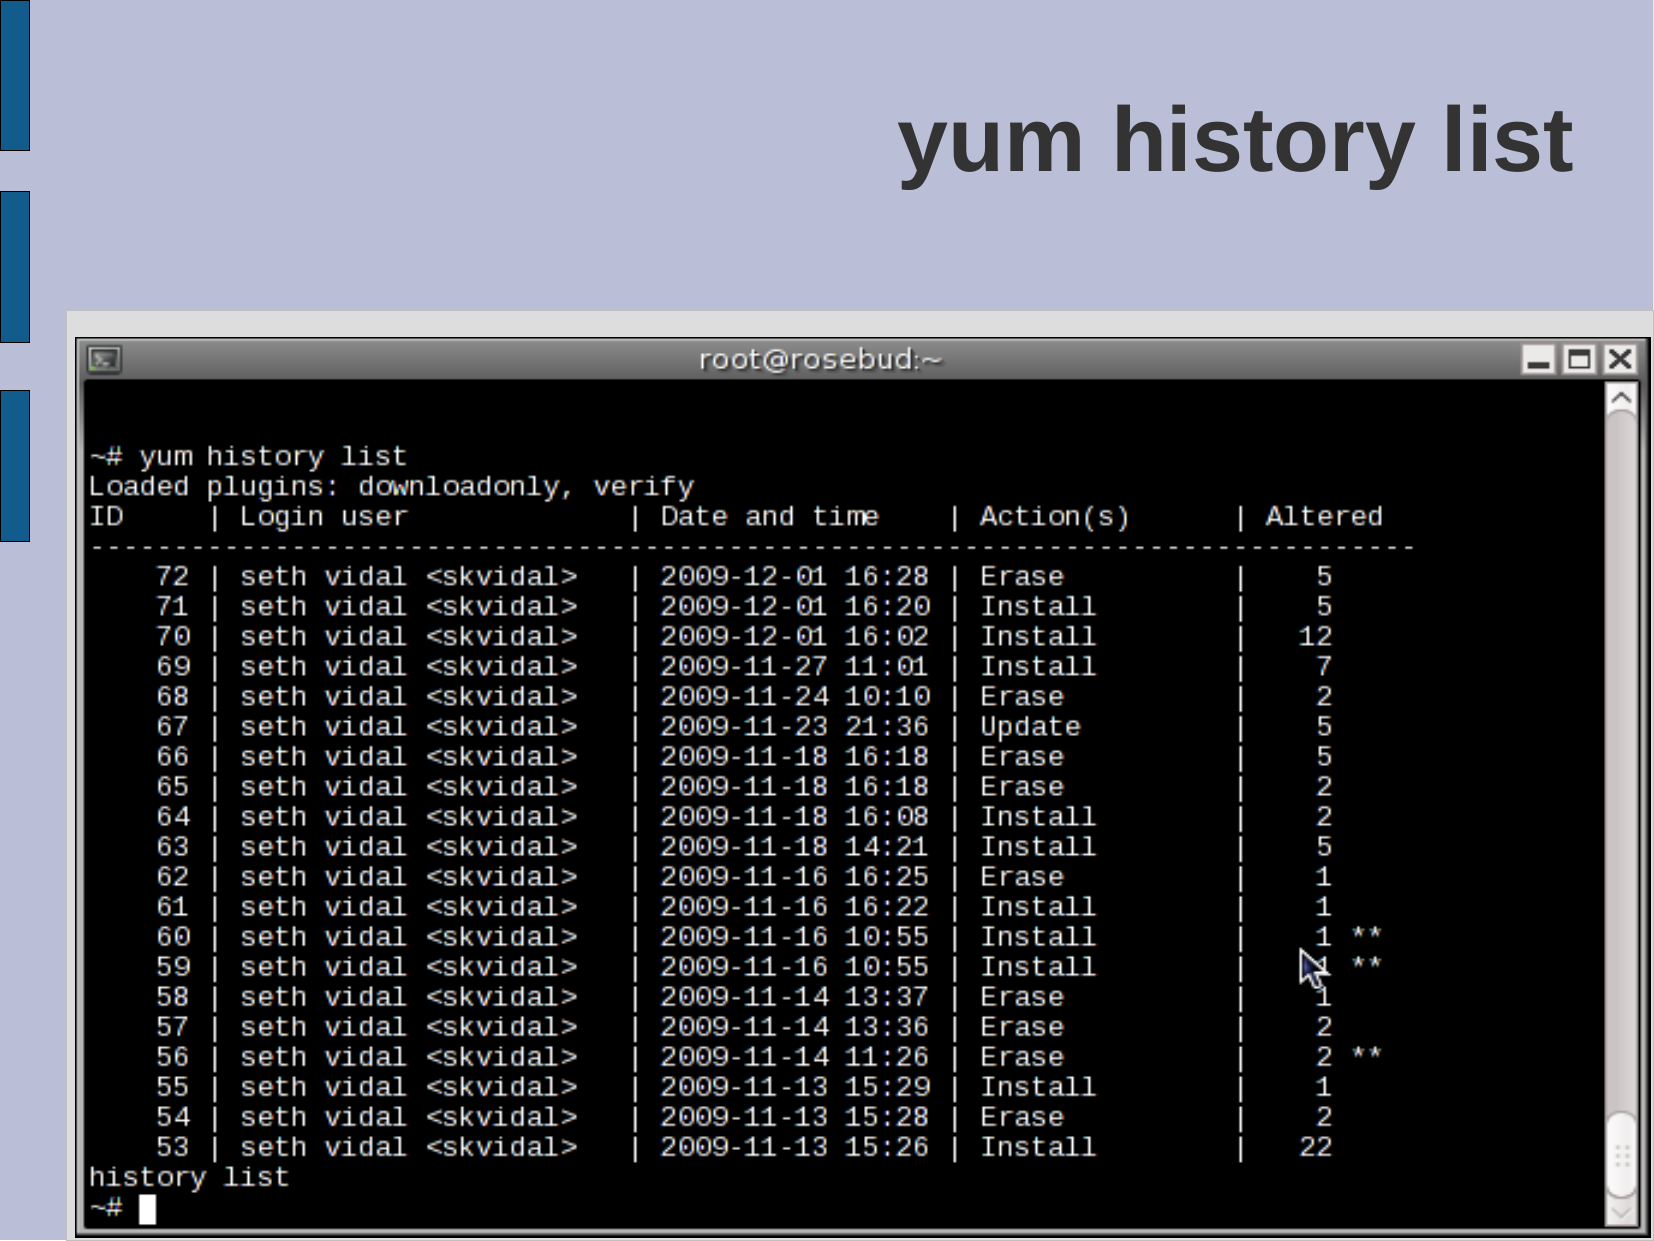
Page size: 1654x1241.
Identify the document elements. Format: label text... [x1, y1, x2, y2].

title yum history list [121, 88, 1576, 191]
picture [75, 337, 1651, 1238]
